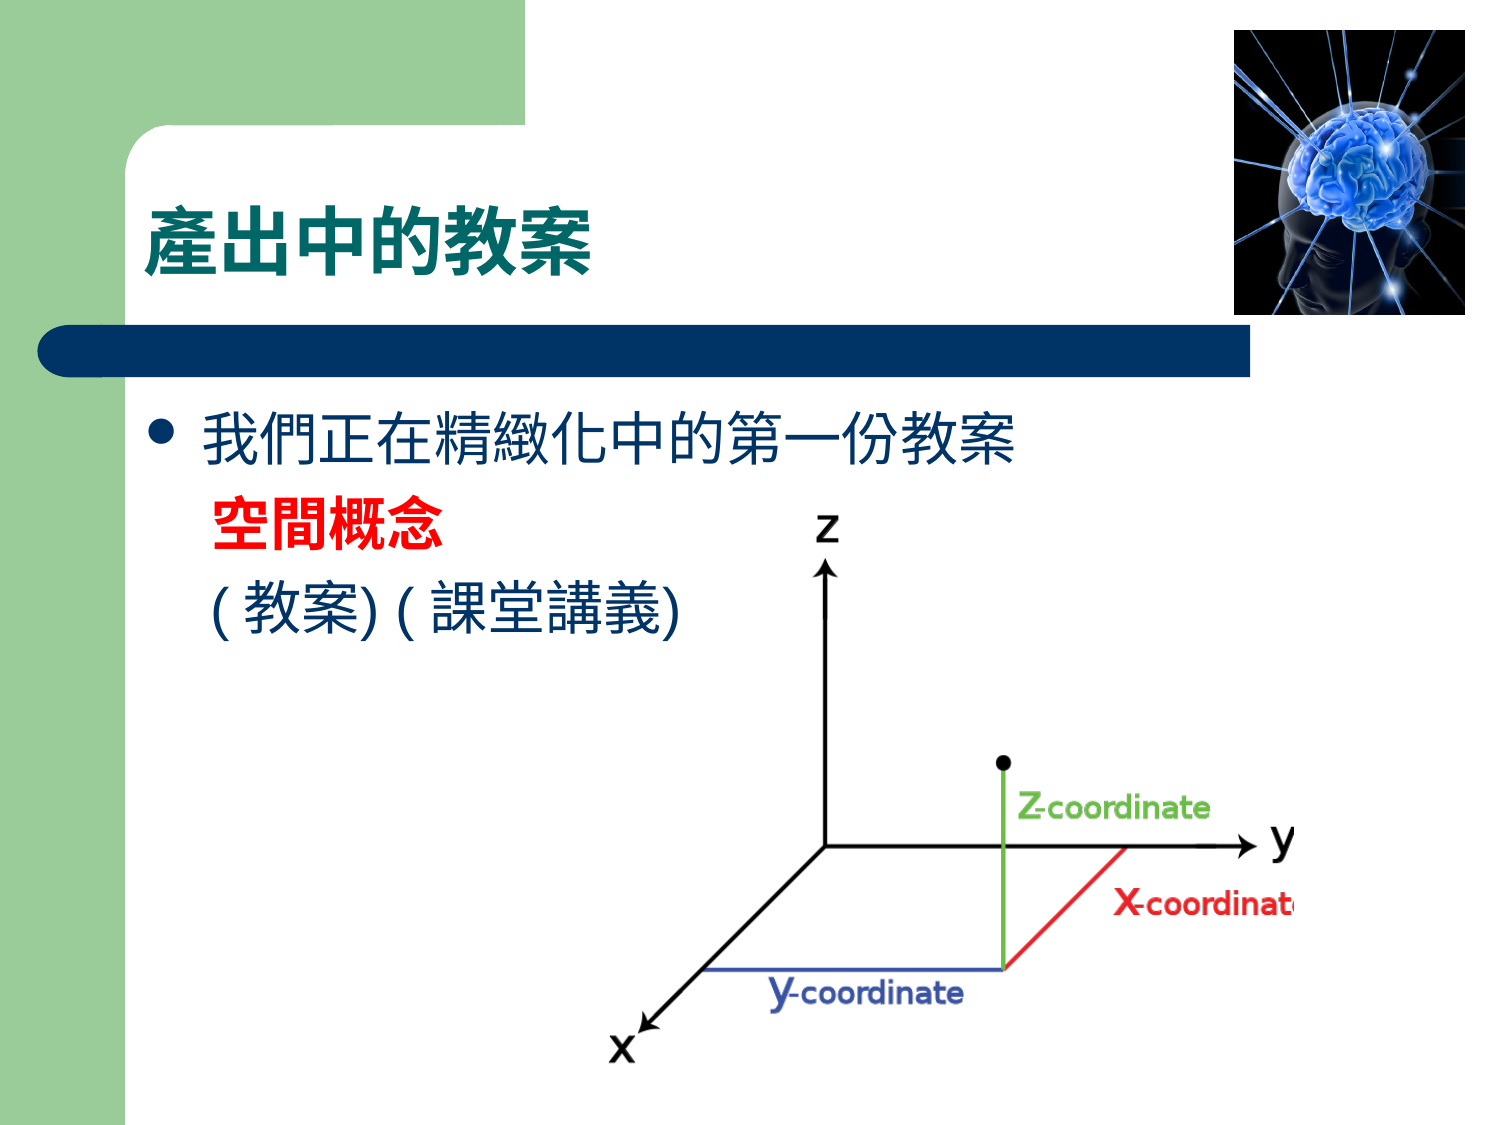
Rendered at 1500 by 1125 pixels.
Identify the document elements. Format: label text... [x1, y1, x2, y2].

list 我們正在精緻化中的第一份教案 空間概念 (教案) (課堂講義) [137, 387, 1400, 999]
picture [1234, 30, 1465, 315]
picture [608, 503, 1294, 1077]
title 產出中的教案 [135, 137, 1234, 302]
